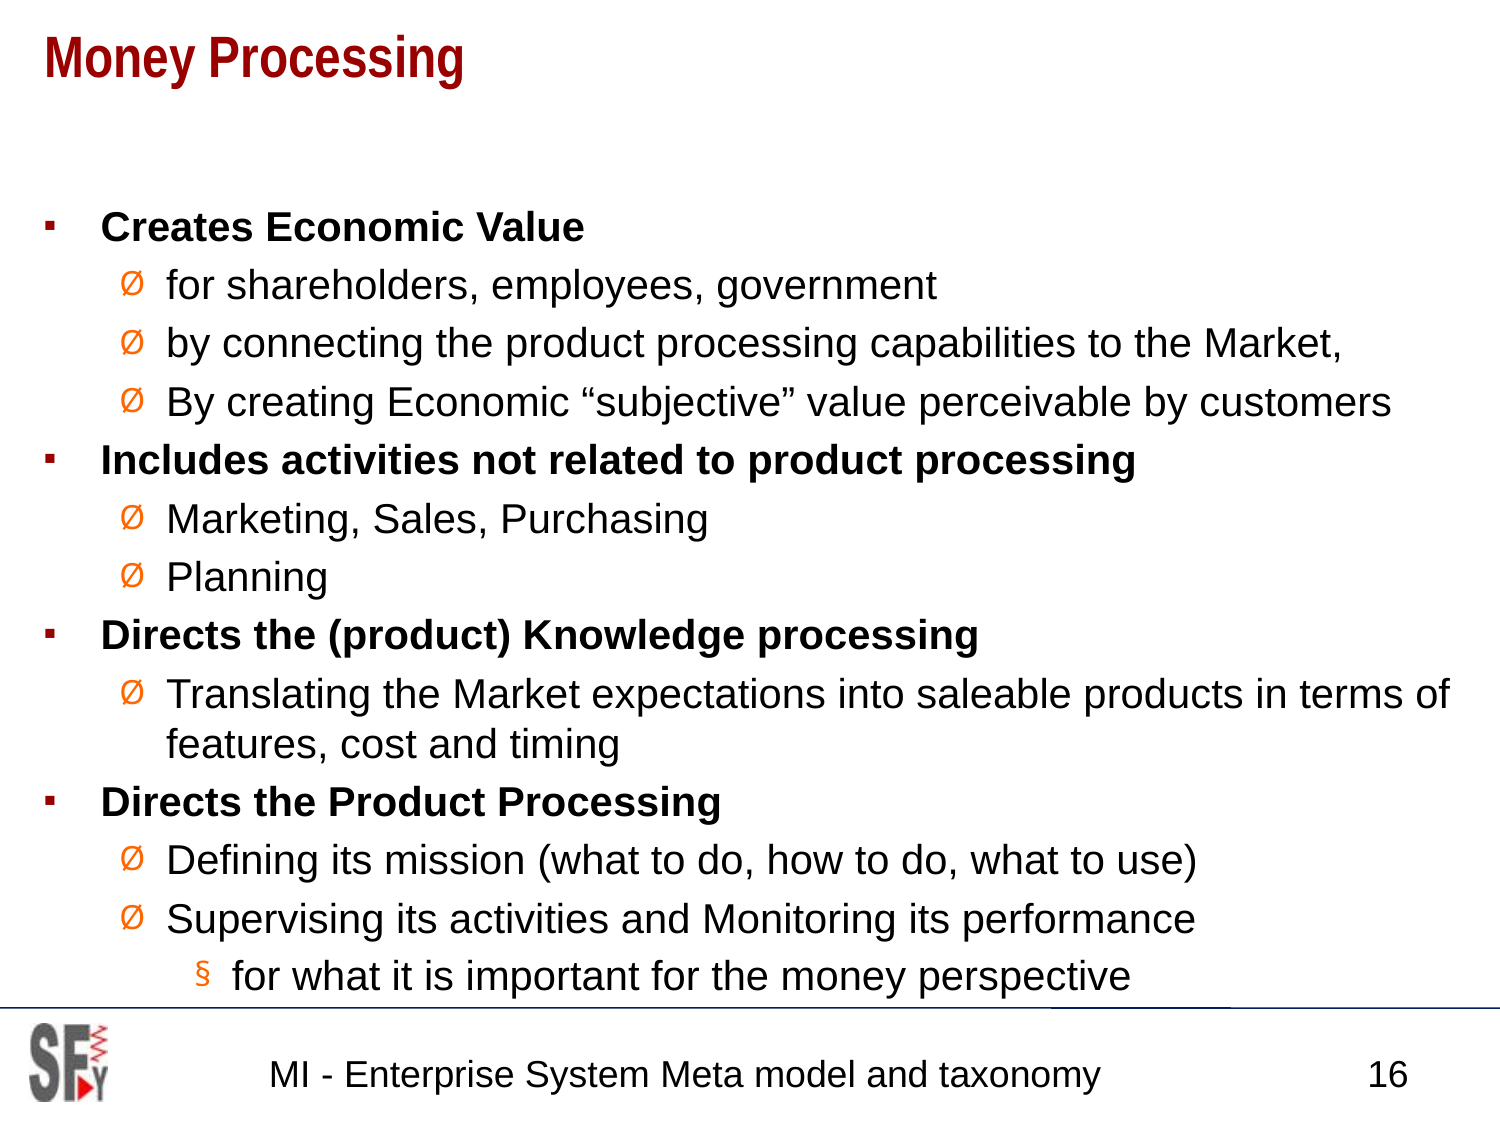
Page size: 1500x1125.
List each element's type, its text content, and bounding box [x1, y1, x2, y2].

footer MI - Enterprise System Meta model and taxonomy [253, 1034, 1336, 1103]
list Creates Economic Value for shareholders, employees, government by connecting the product processing capabilities to the Market, By creating Economic “subjective” value perceivable by customers Includes activities not related to product processing Marketing, Sales, Purchasing Planning Directs the (product) Knowledge processing Translating the Market expectations into saleable products in terms of features, cost and timing Directs the Product Processing Defining its mission (what to do, how to do, what to use) Supervising its activities and Monitoring its performance for what it is important for the money perspective [29, 184, 1471, 988]
slide_number <numéro> [1352, 1034, 1490, 1103]
picture [29, 1023, 108, 1102]
title Money Processing [29, 12, 1471, 138]
